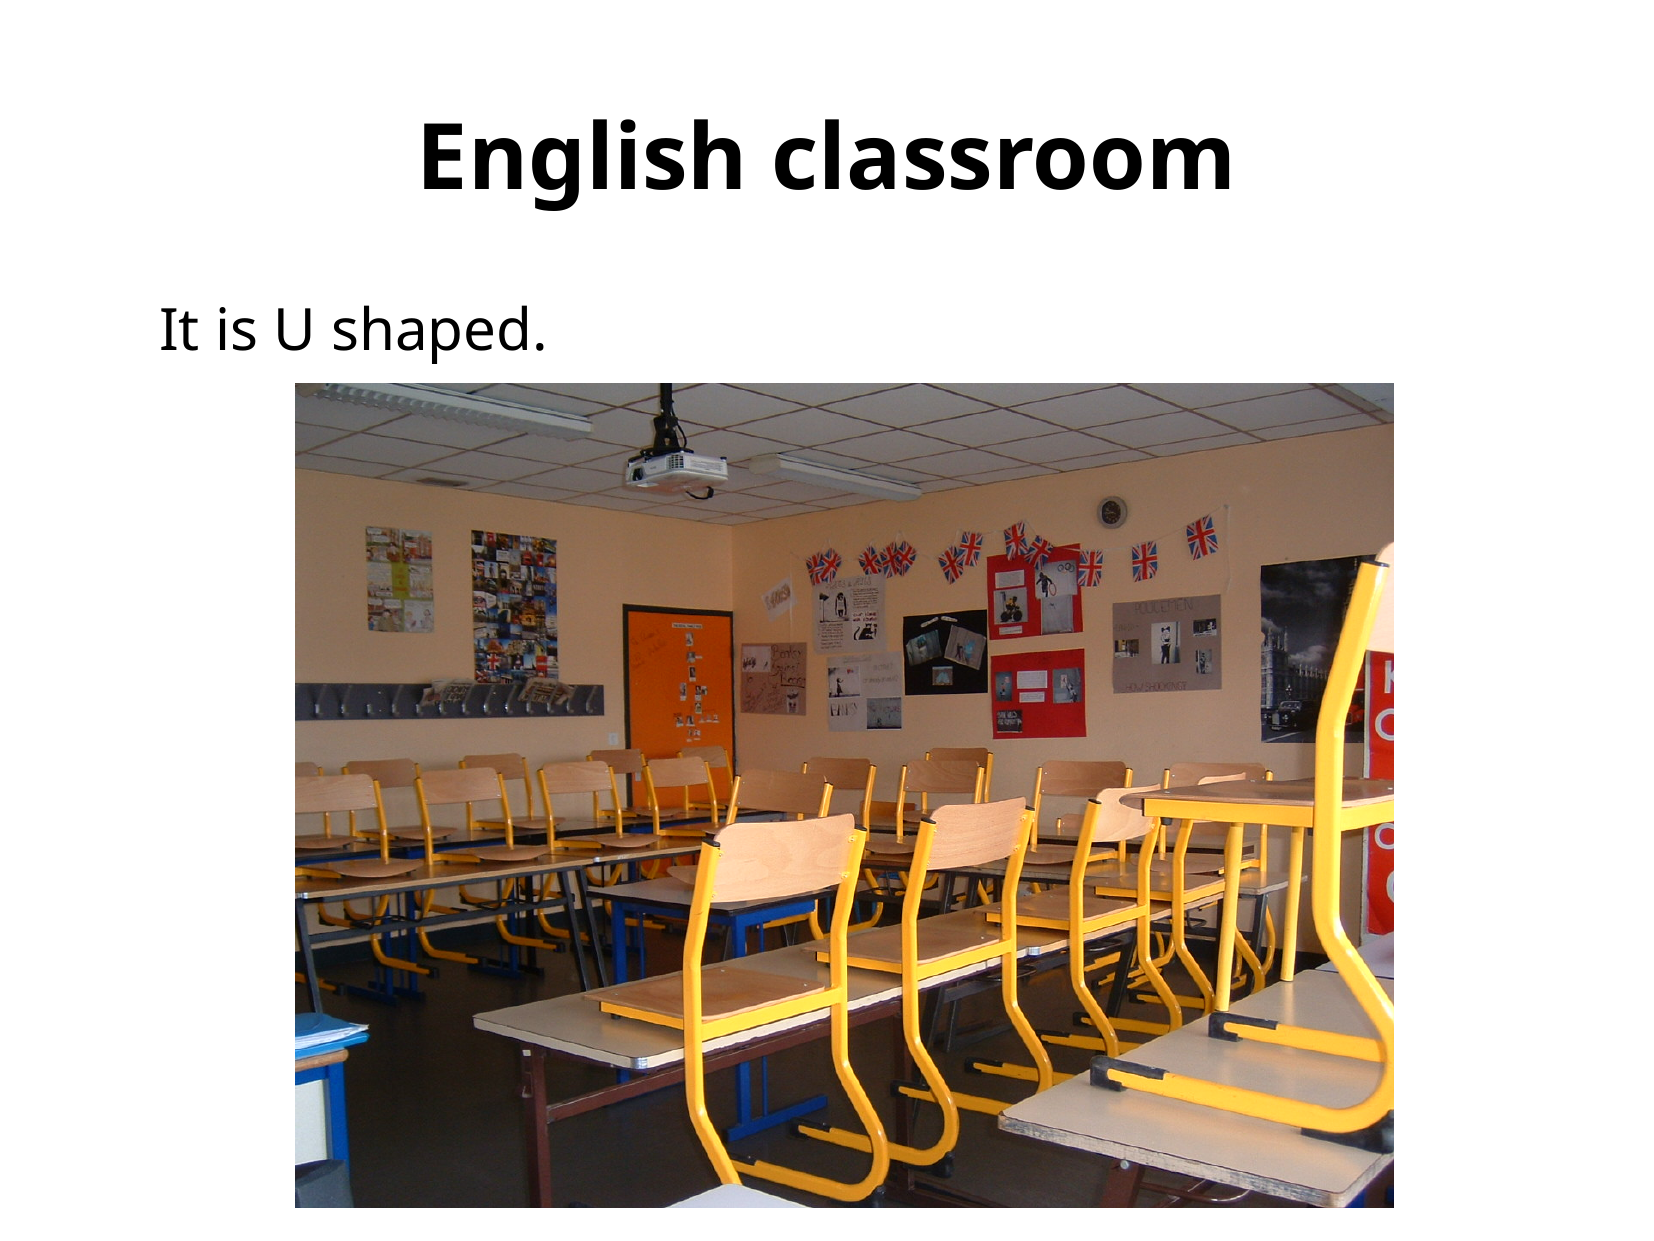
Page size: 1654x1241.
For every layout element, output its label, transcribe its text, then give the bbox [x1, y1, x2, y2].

title English classroom [82, 49, 1571, 257]
list It is U shaped. [70, 291, 1559, 1111]
picture [295, 383, 1394, 1208]
